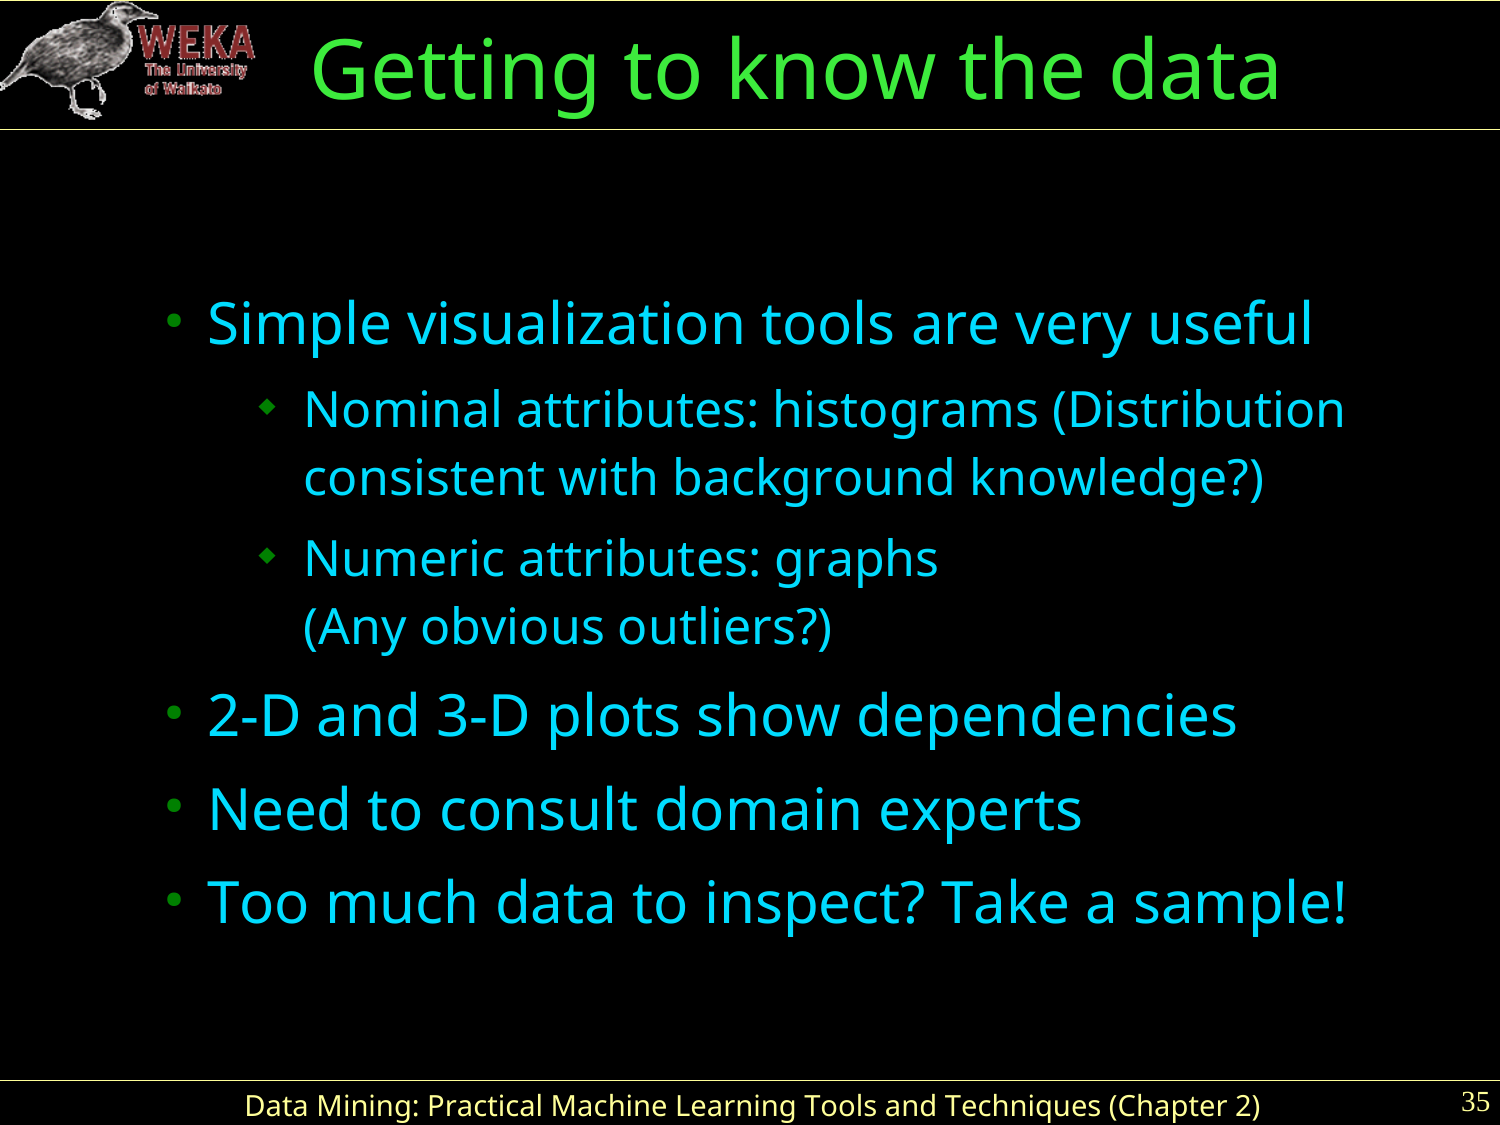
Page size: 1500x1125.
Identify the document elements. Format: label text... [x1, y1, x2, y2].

picture [0, 1, 266, 129]
title Getting to know the data [295, 0, 1500, 148]
text_box Simple visualization tools are very useful Nominal attributes: histograms (Distribution consistent with background knowledge?) Numeric attributes: graphs (Any obvious outliers?) 2-D and 3-D plots show dependencies Need to consult domain experts Too much data to inspect? Take a sample! [149, 275, 1388, 951]
